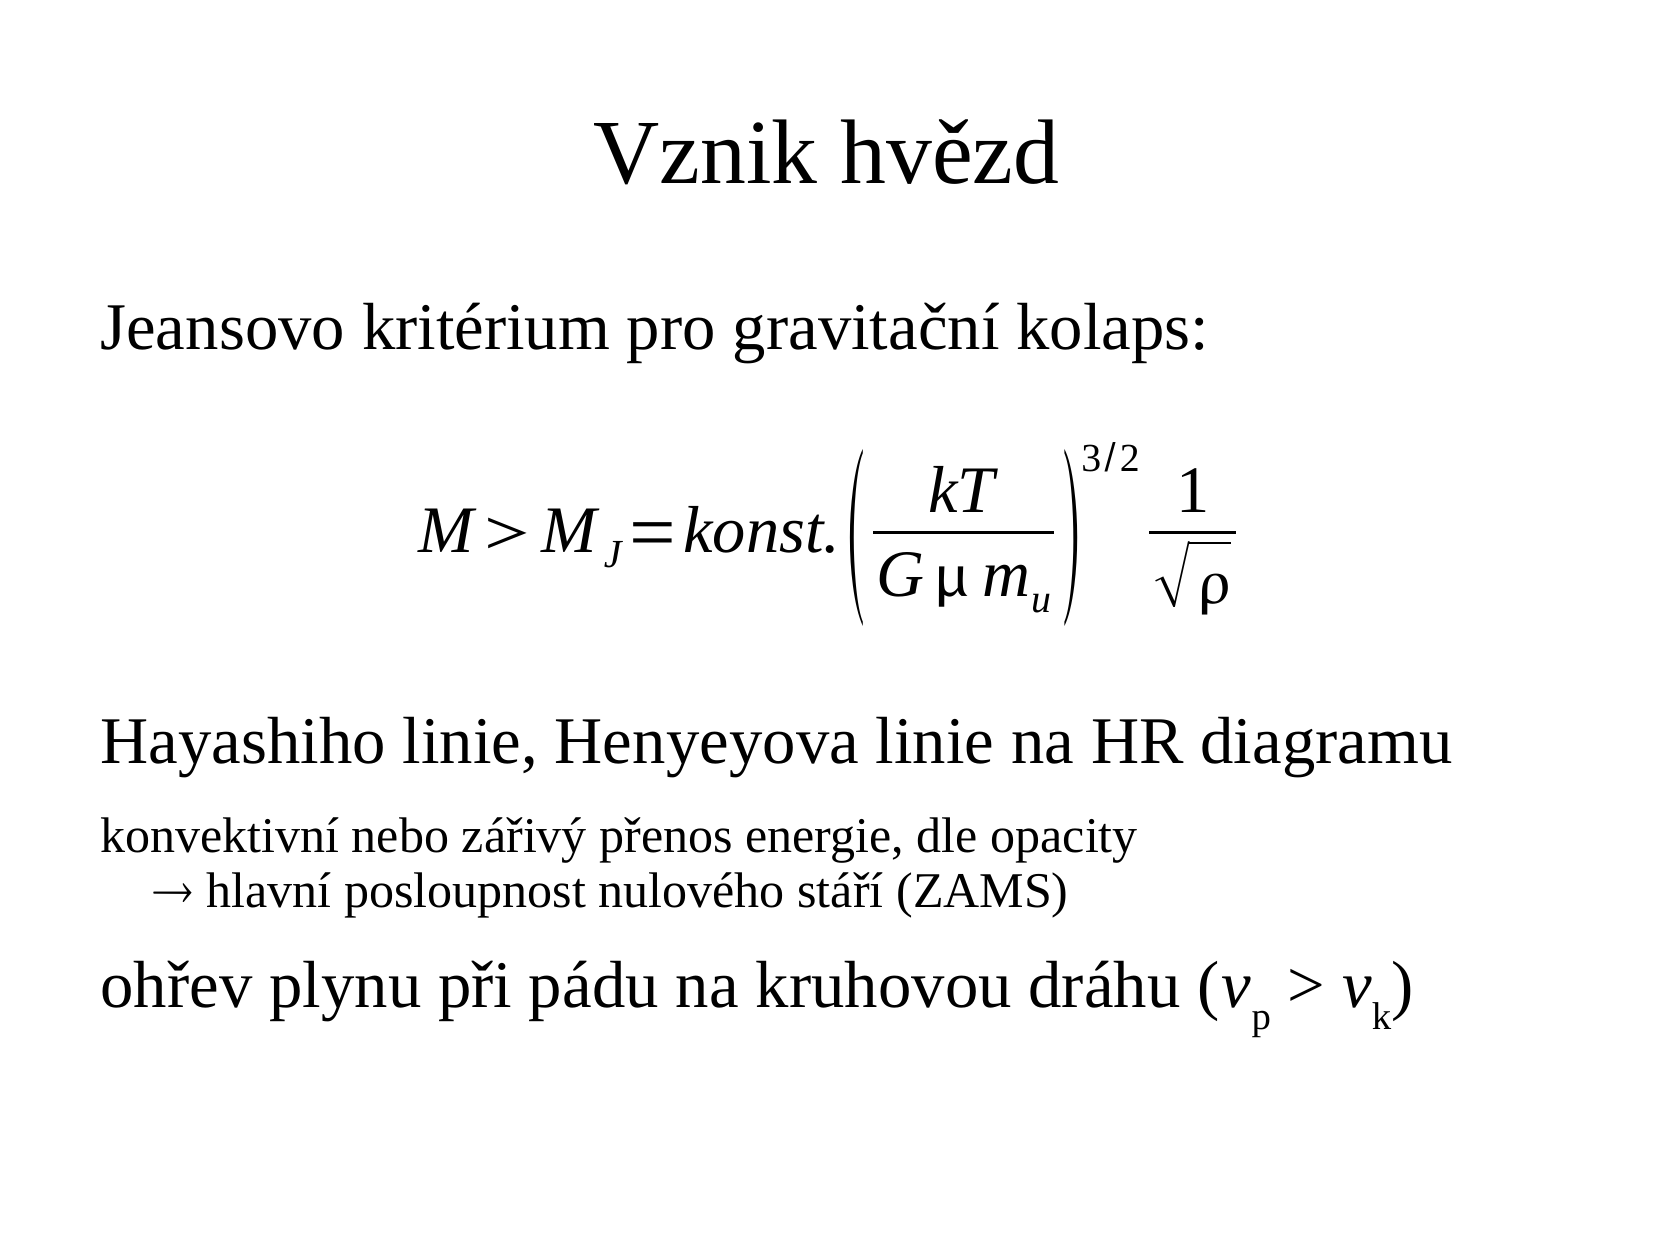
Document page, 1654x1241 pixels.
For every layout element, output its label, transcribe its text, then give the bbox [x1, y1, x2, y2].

list Jeansovo kritérium pro gravitační kolaps: Hayashiho linie, Henyeyova linie na HR diagramu konvektivní nebo zářivý přenos energie, dle opacity  hlavní posloupnost nulového stáří (ZAMS) ohřev plynu při pádu na kruhovou dráhu (vp > vk) [82, 290, 1571, 1067]
title Vznik hvězd [82, 56, 1571, 250]
chart [408, 436, 1246, 630]
